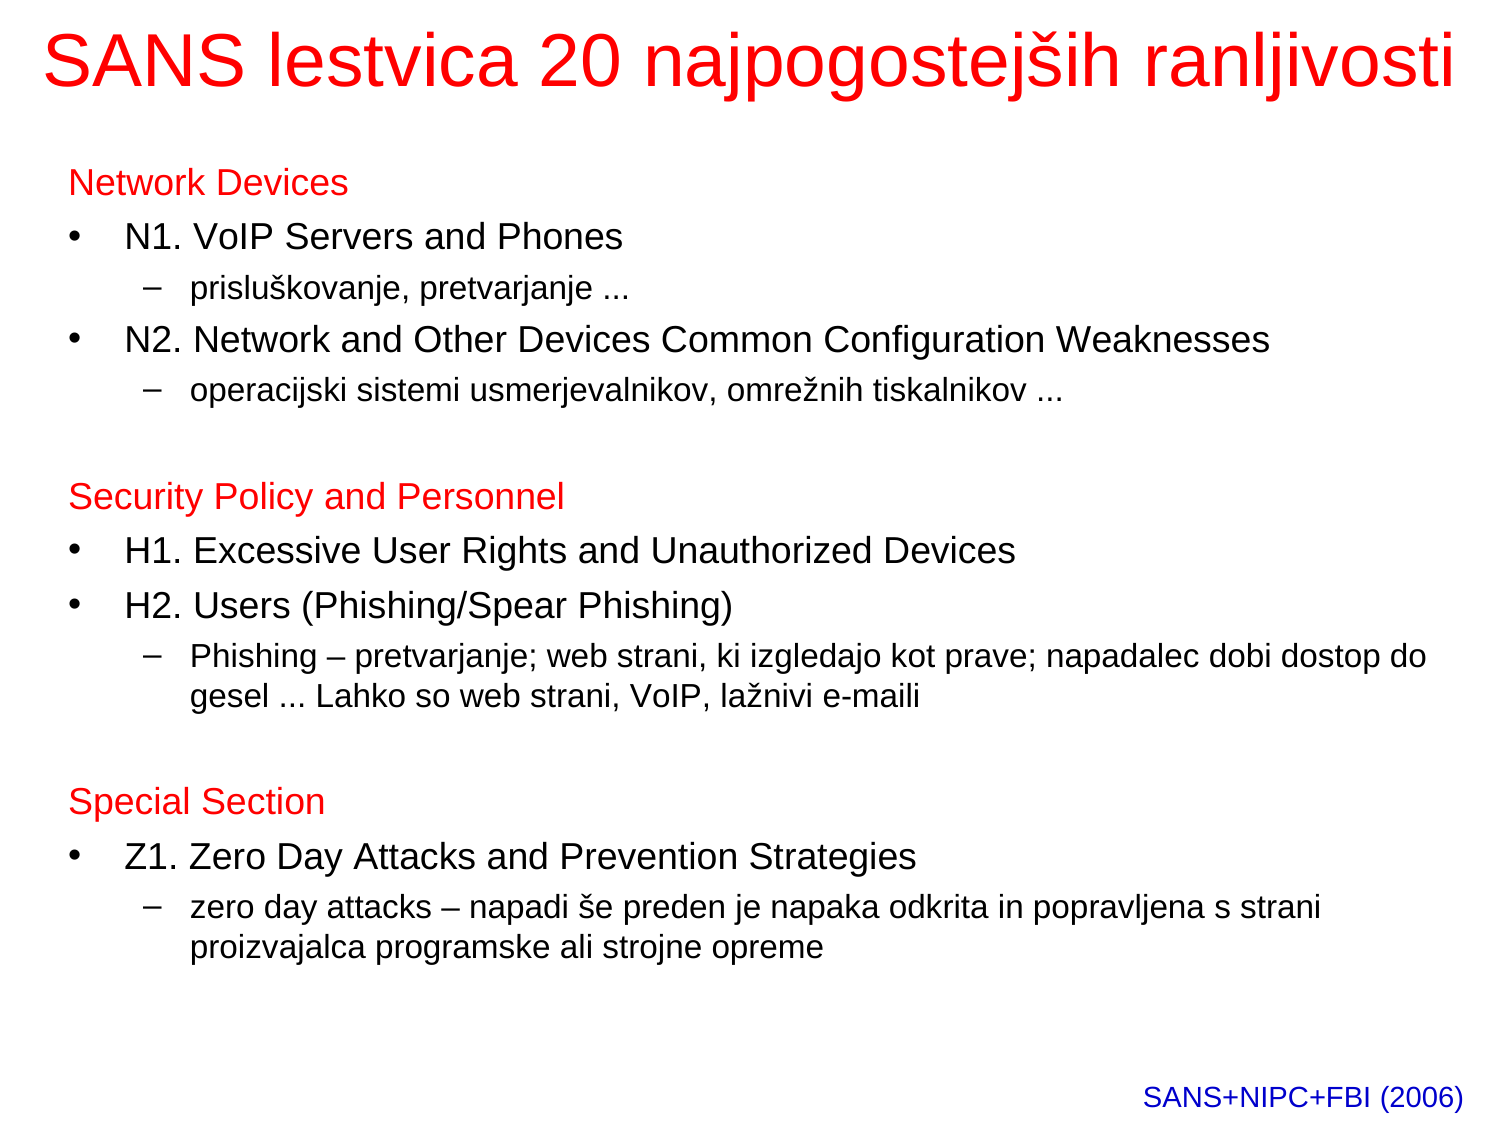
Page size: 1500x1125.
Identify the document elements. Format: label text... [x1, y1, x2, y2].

text_box SANS+NIPC+FBI (2006) [1128, 1070, 1500, 1121]
list Network Devices N1. VoIP Servers and Phones prisluškovanje, pretvarjanje ... N2. Network and Other Devices Common Configuration Weaknesses operacijski sistemi usmerjevalnikov, omrežnih tiskalnikov ... Security Policy and Personnel H1. Excessive User Rights and Unauthorized Devices H2. Users (Phishing/Spear Phishing) Phishing – pretvarjanje; web strani, ki izgledajo kot prave; napadalec dobi dostop do gesel ... Lahko so web strani, VoIP, lažnivi e-maili Special Section Z1. Zero Day Attacks and Prevention Strategies zero day attacks – napadi še preden je napaka odkrita in popravljena s strani proizvajalca programske ali strojne opreme [53, 150, 1471, 973]
title SANS lestvica 20 najpogostejših ranljivosti [0, 0, 1500, 114]
